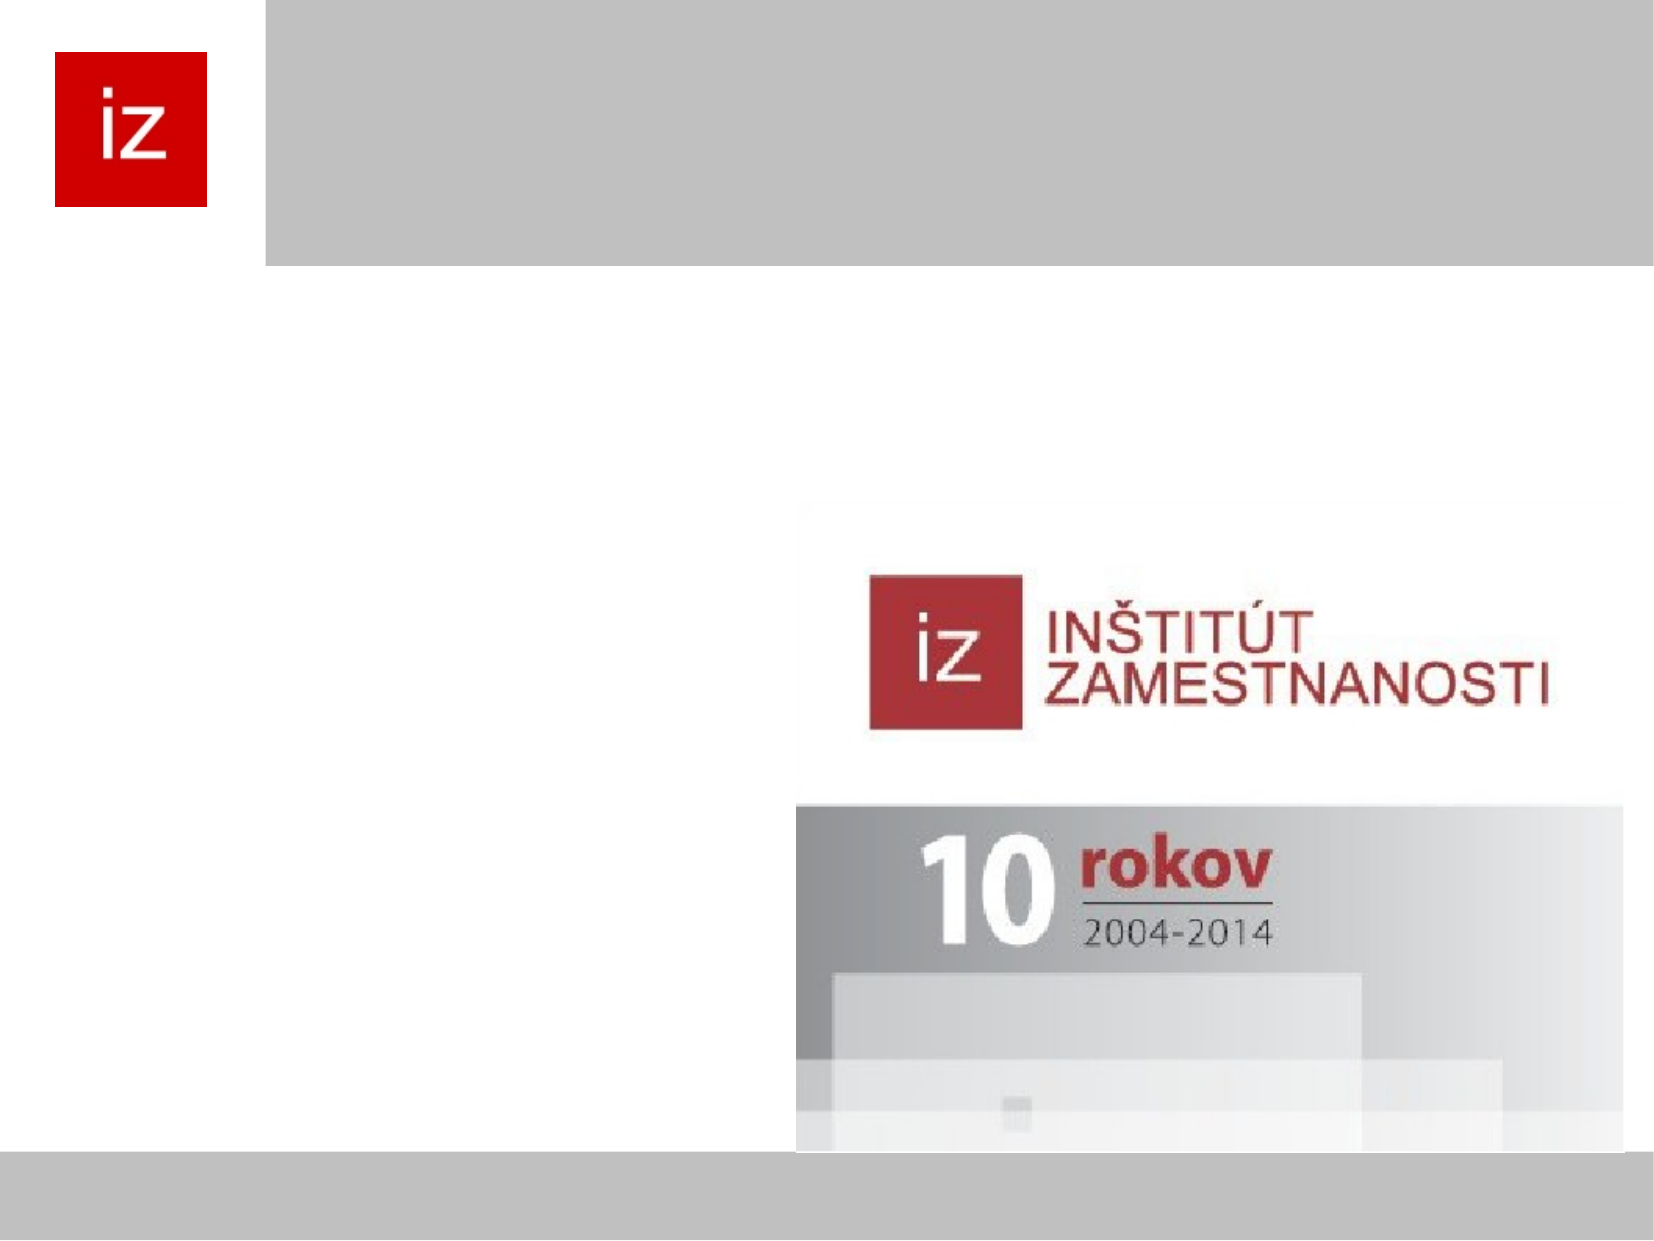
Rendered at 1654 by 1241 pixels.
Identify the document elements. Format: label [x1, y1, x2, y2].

picture [55, 52, 207, 207]
picture [796, 500, 1625, 1153]
